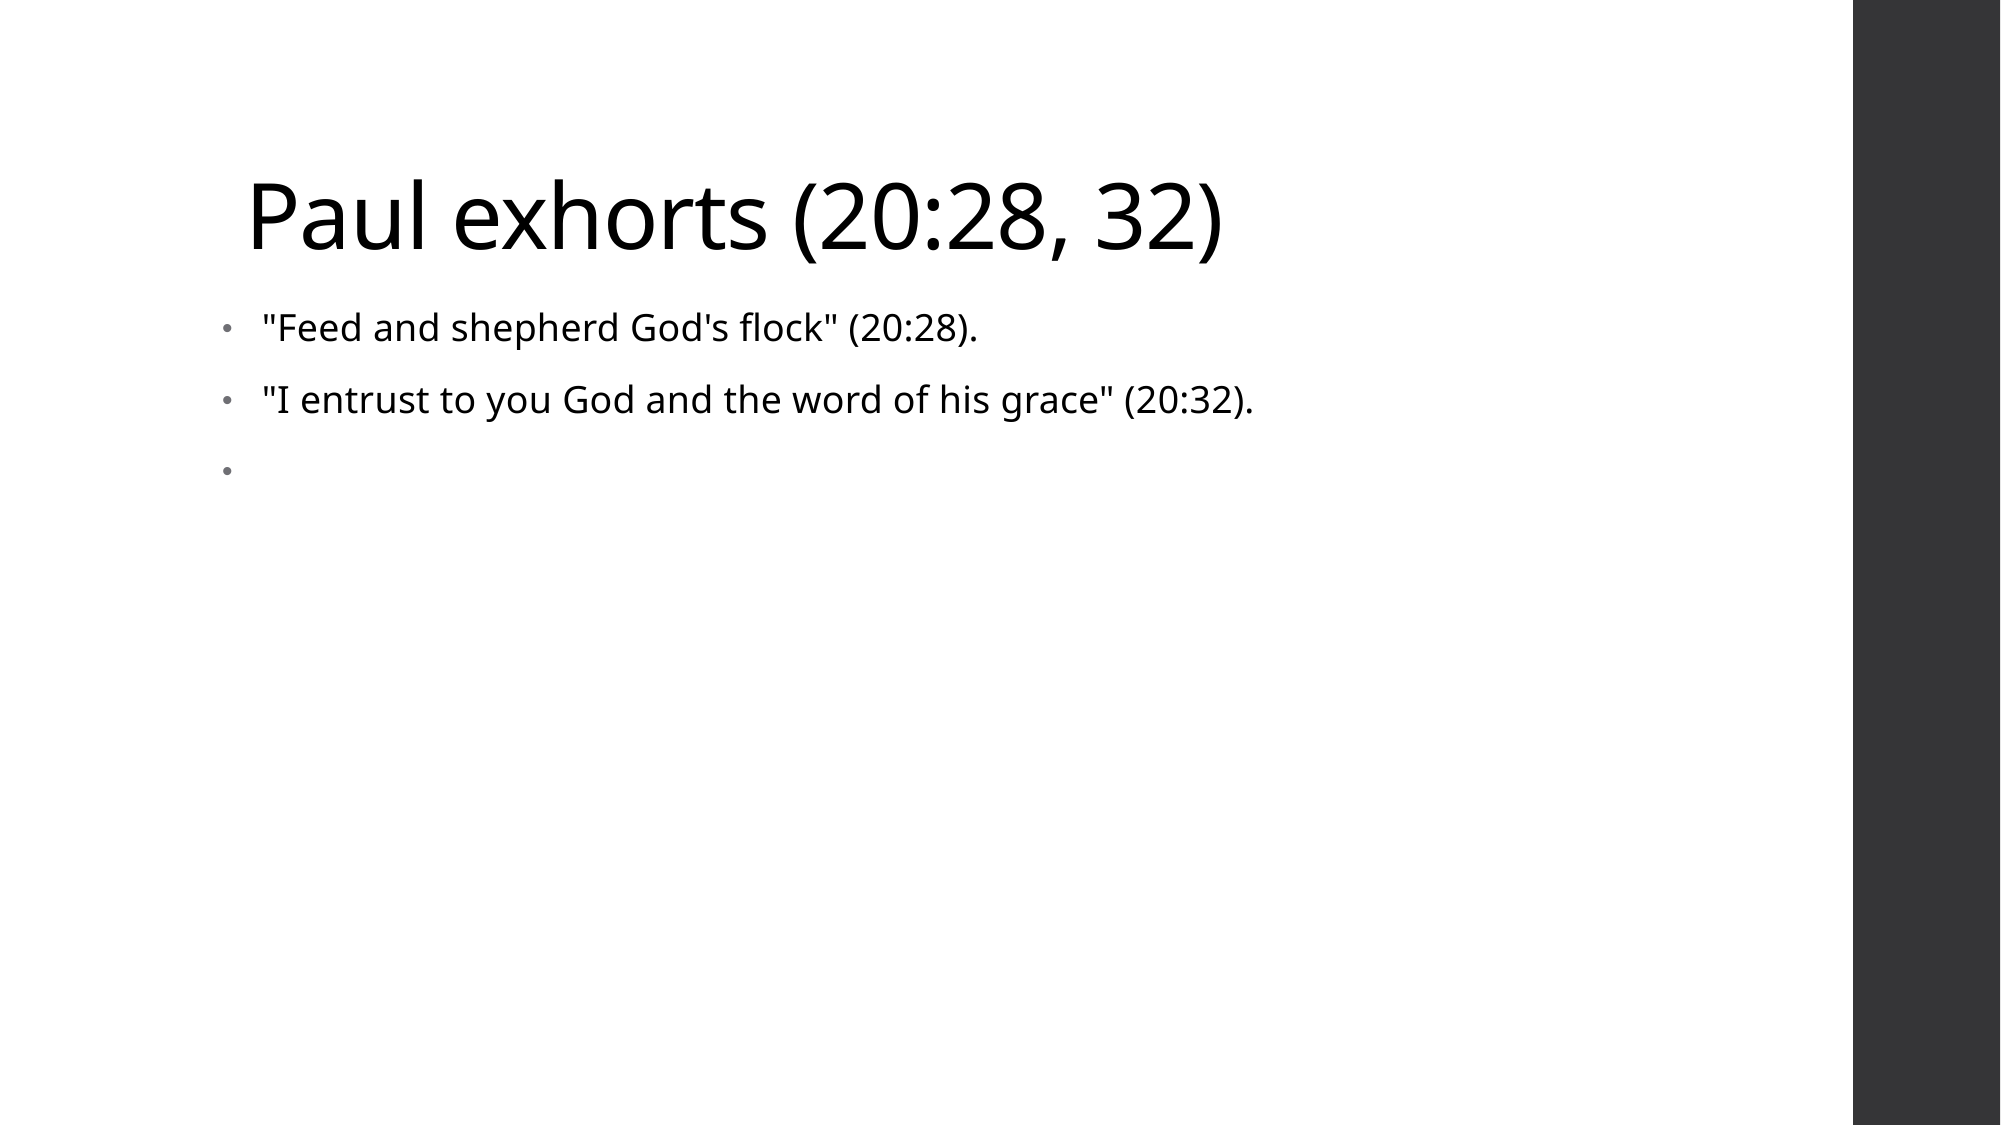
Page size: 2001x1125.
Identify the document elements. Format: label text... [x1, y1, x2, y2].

list "Feed and shepherd God's flock" (20:28). "I entrust to you God and the word of his grace" (20:32). [206, 299, 1617, 1014]
title Paul exhorts (20:28, 32) [206, 60, 1797, 278]
